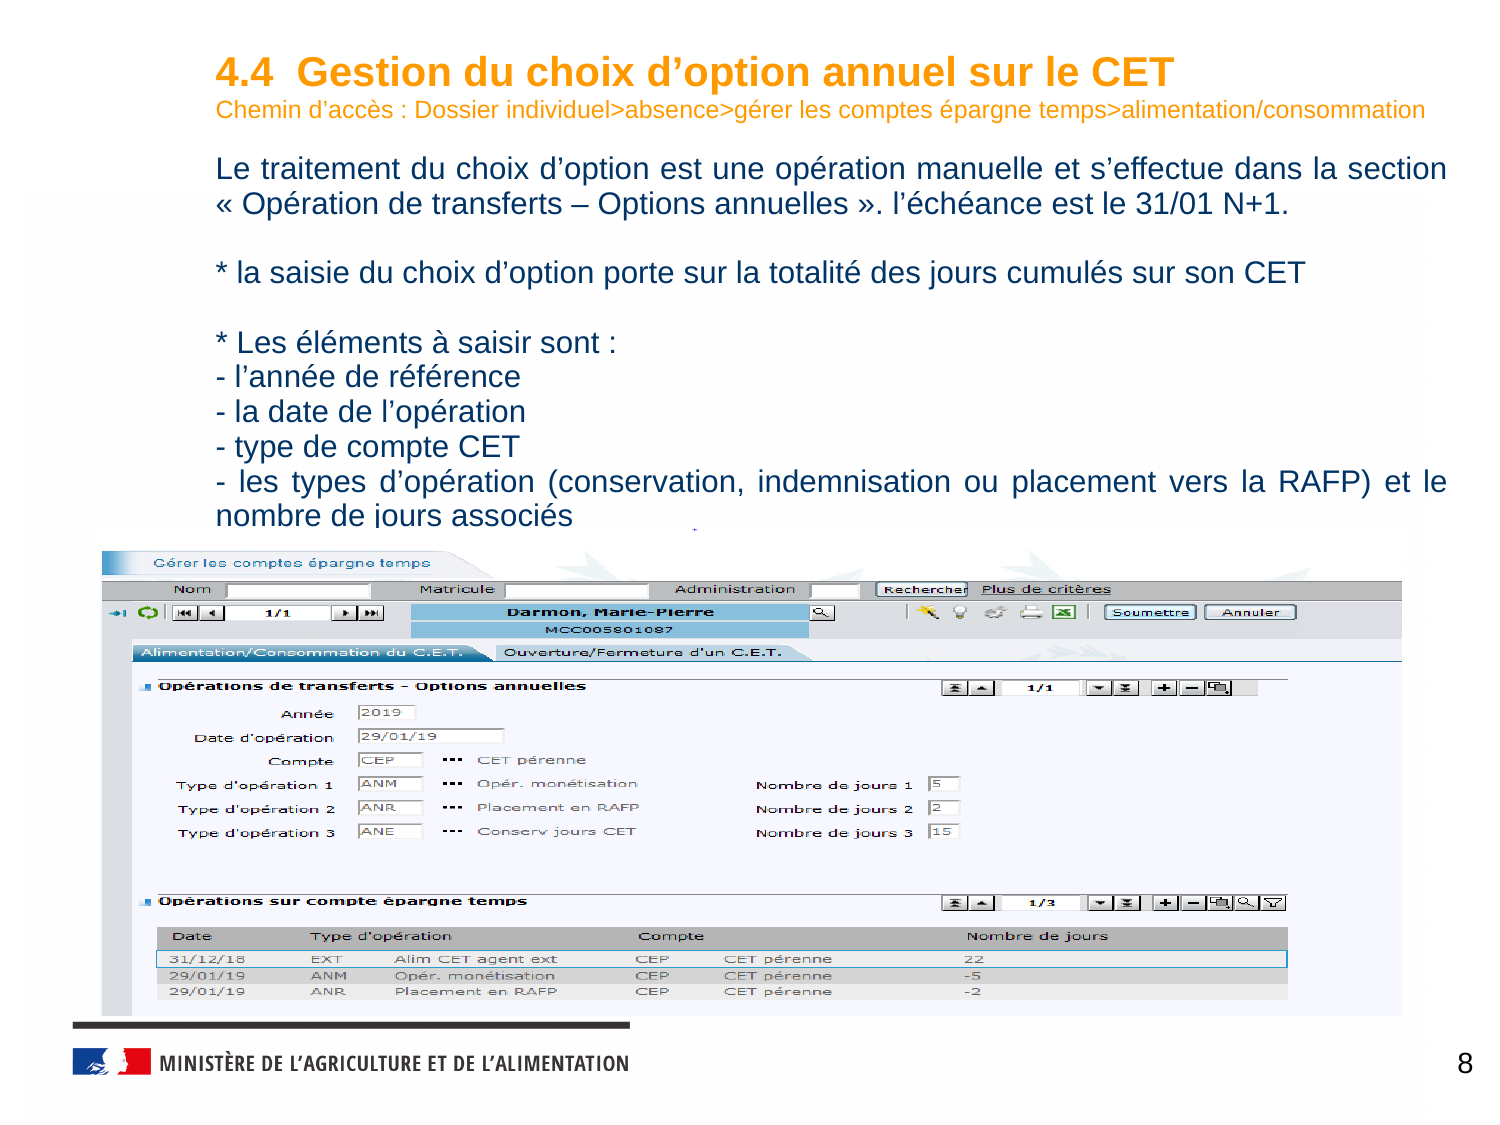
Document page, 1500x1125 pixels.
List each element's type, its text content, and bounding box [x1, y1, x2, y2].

picture [23, 185, 1430, 1123]
text_box 4.4 Gestion du choix d’option annuel sur le CET Chemin d’accès : Dossier individuel>absence>gérer les comptes épargne temps>alimentation/consommation Le traitement du choix d’option est une opération manuelle et s’effectue dans la section « Opération de transferts – Options annuelles ». l’échéance est le 31/01 N+1. * la saisie du choix d’option porte sur la totalité des jours cumulés sur son CET * Les éléments à saisir sont : - l’année de référence - la date de l’opération - type de compte CET - les types d’opération (conservation, indemnisation ou placement vers la RAFP) et le nombre de jours associés [200, 41, 1465, 837]
